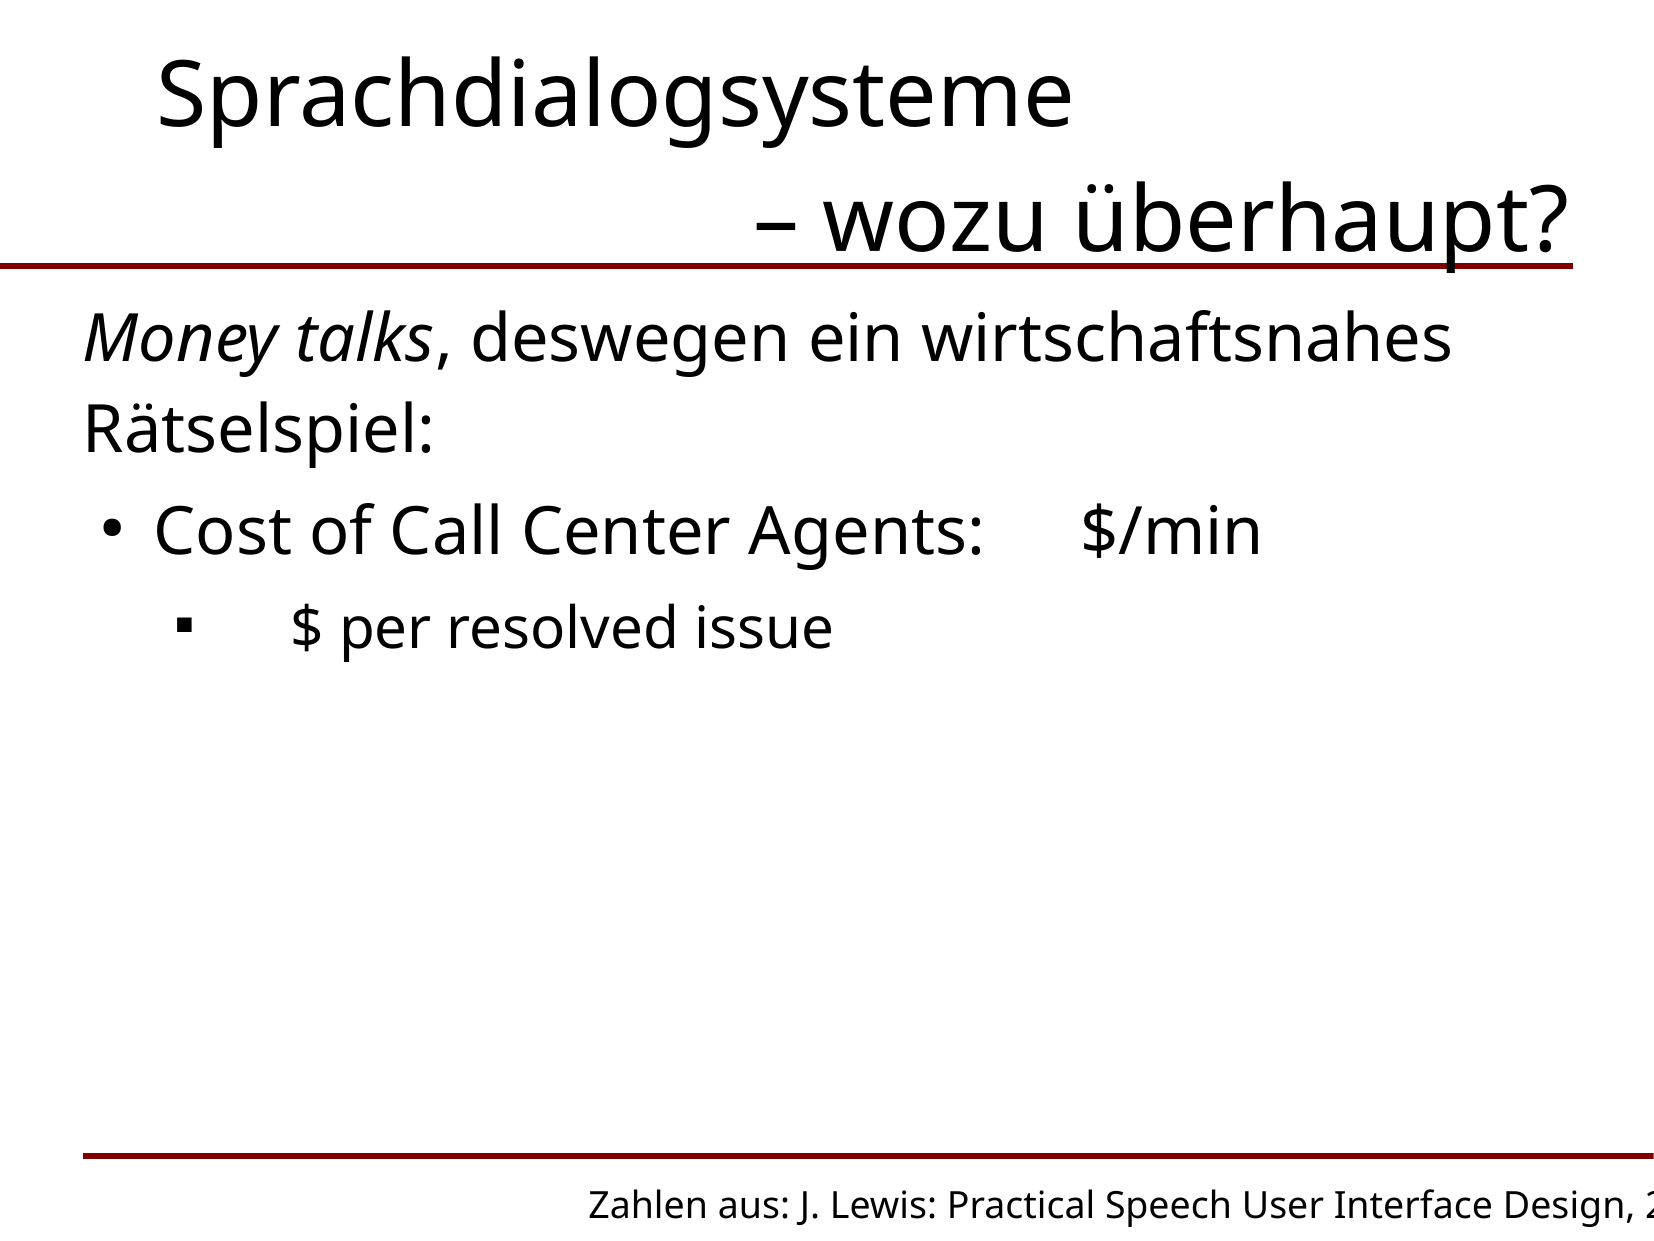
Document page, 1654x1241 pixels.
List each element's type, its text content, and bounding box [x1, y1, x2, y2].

title Sprachdialogsysteme – wozu überhaupt? [82, 42, 1571, 264]
list Money talks, deswegen ein wirtschaftsnahes Rätselspiel: Cost of Call Center Agents: ~1$/min ~6$ per resolved issue [82, 290, 1571, 1188]
text_box Zahlen aus: J. Lewis: Practical Speech User Interface Design, 2011. [573, 1171, 1594, 1237]
